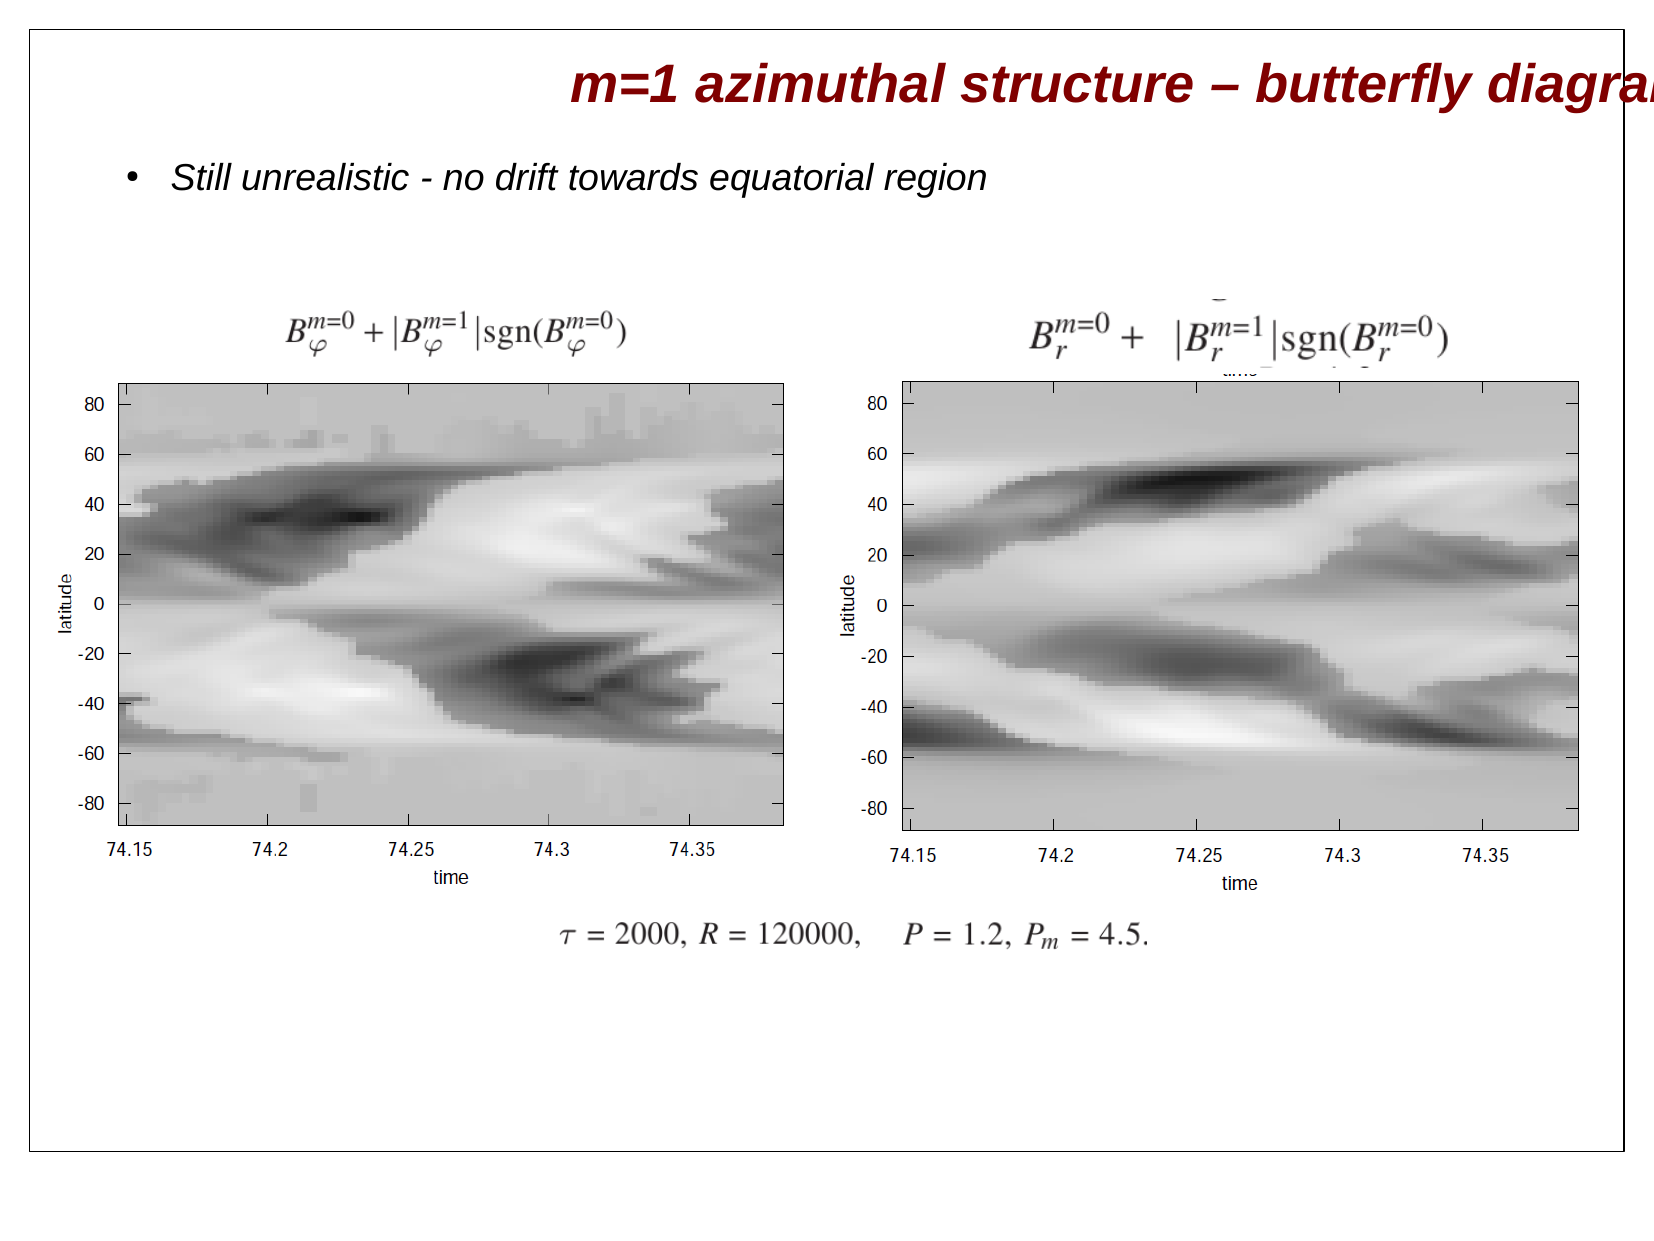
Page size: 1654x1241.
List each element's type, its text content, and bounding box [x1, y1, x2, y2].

text_box Still unrealistic - no drift towards equatorial region [111, 149, 1003, 207]
picture [271, 298, 632, 359]
picture [557, 915, 866, 953]
picture [48, 371, 799, 885]
picture [901, 915, 1147, 953]
picture [1020, 299, 1457, 368]
picture [837, 374, 1588, 900]
text_box m=1 azimuthal structure – butterfly diagrams [555, 42, 1087, 119]
